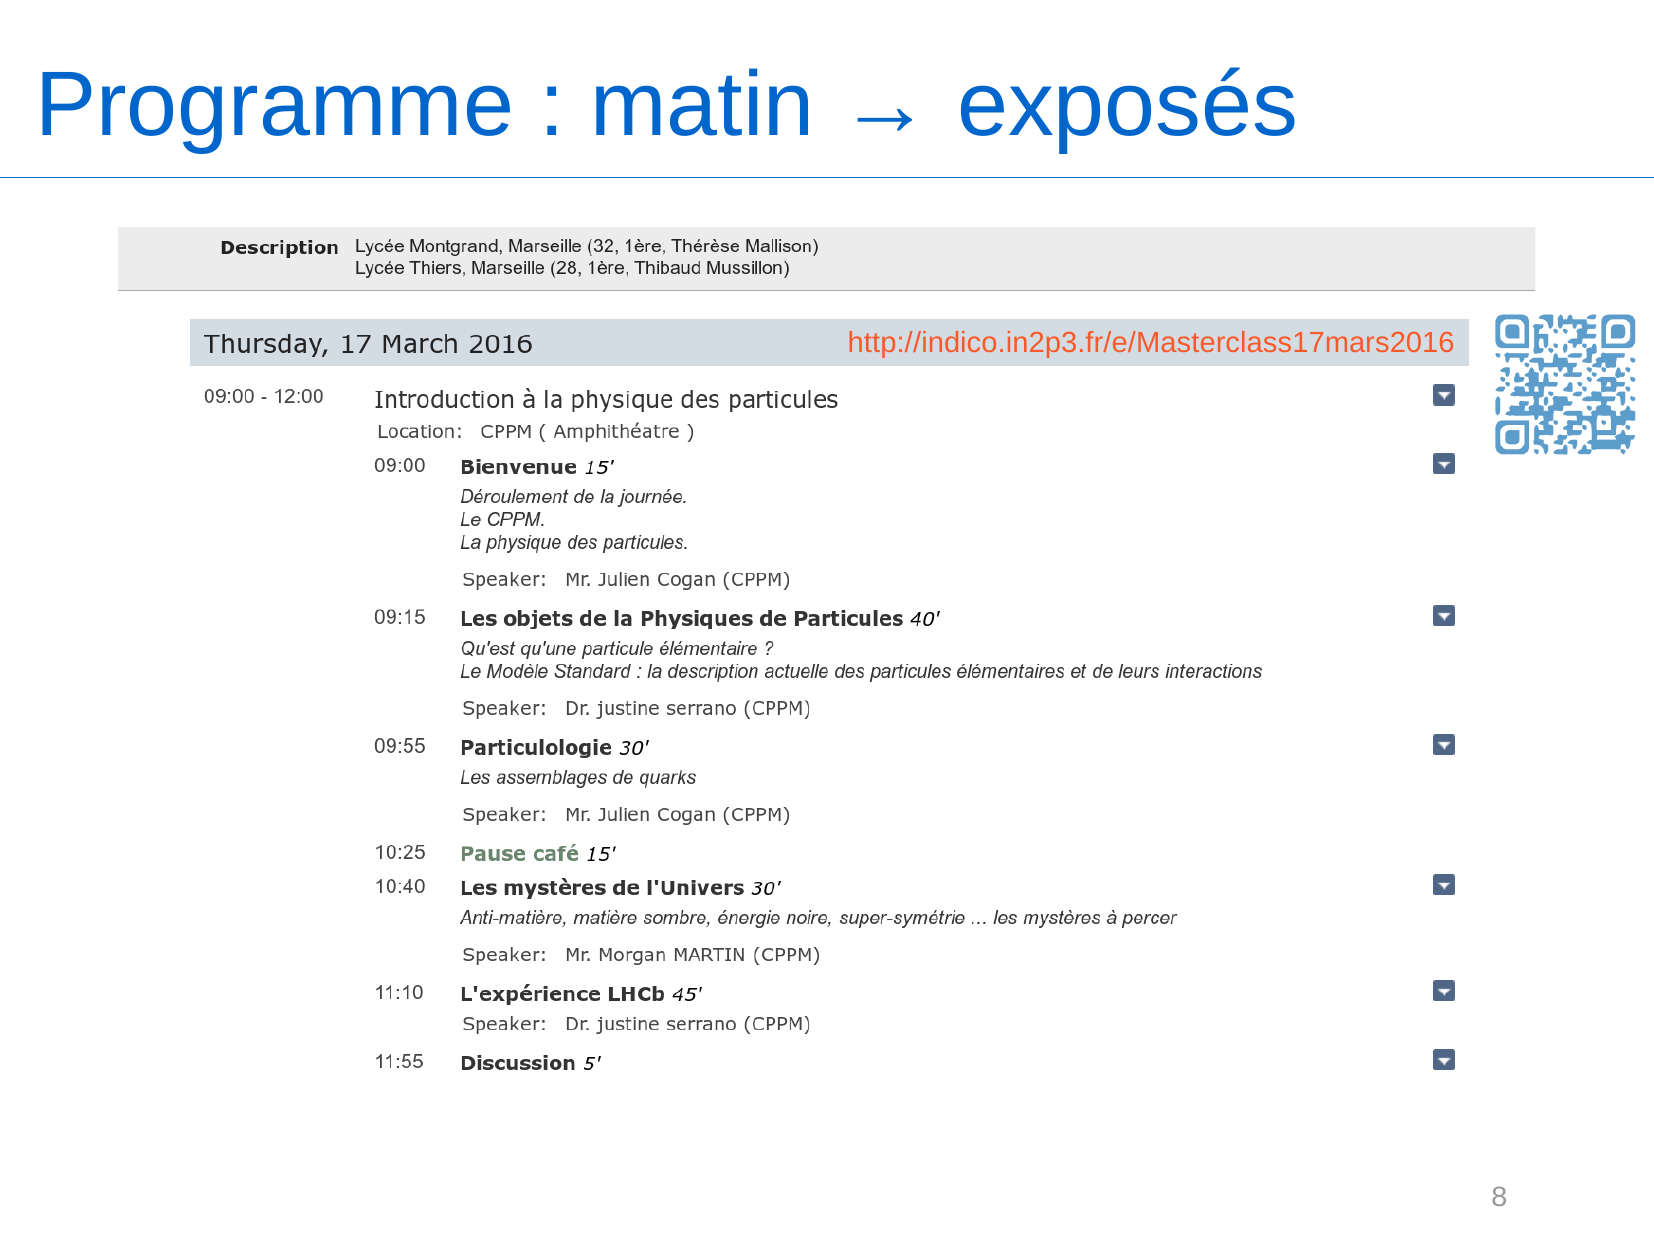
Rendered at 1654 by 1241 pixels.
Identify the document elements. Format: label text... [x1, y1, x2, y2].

title Programme : matin → exposés [35, 29, 1589, 178]
text_box http://indico.in2p3.fr/e/Masterclass17mars2016 [667, 318, 1471, 367]
picture [118, 227, 1654, 1086]
